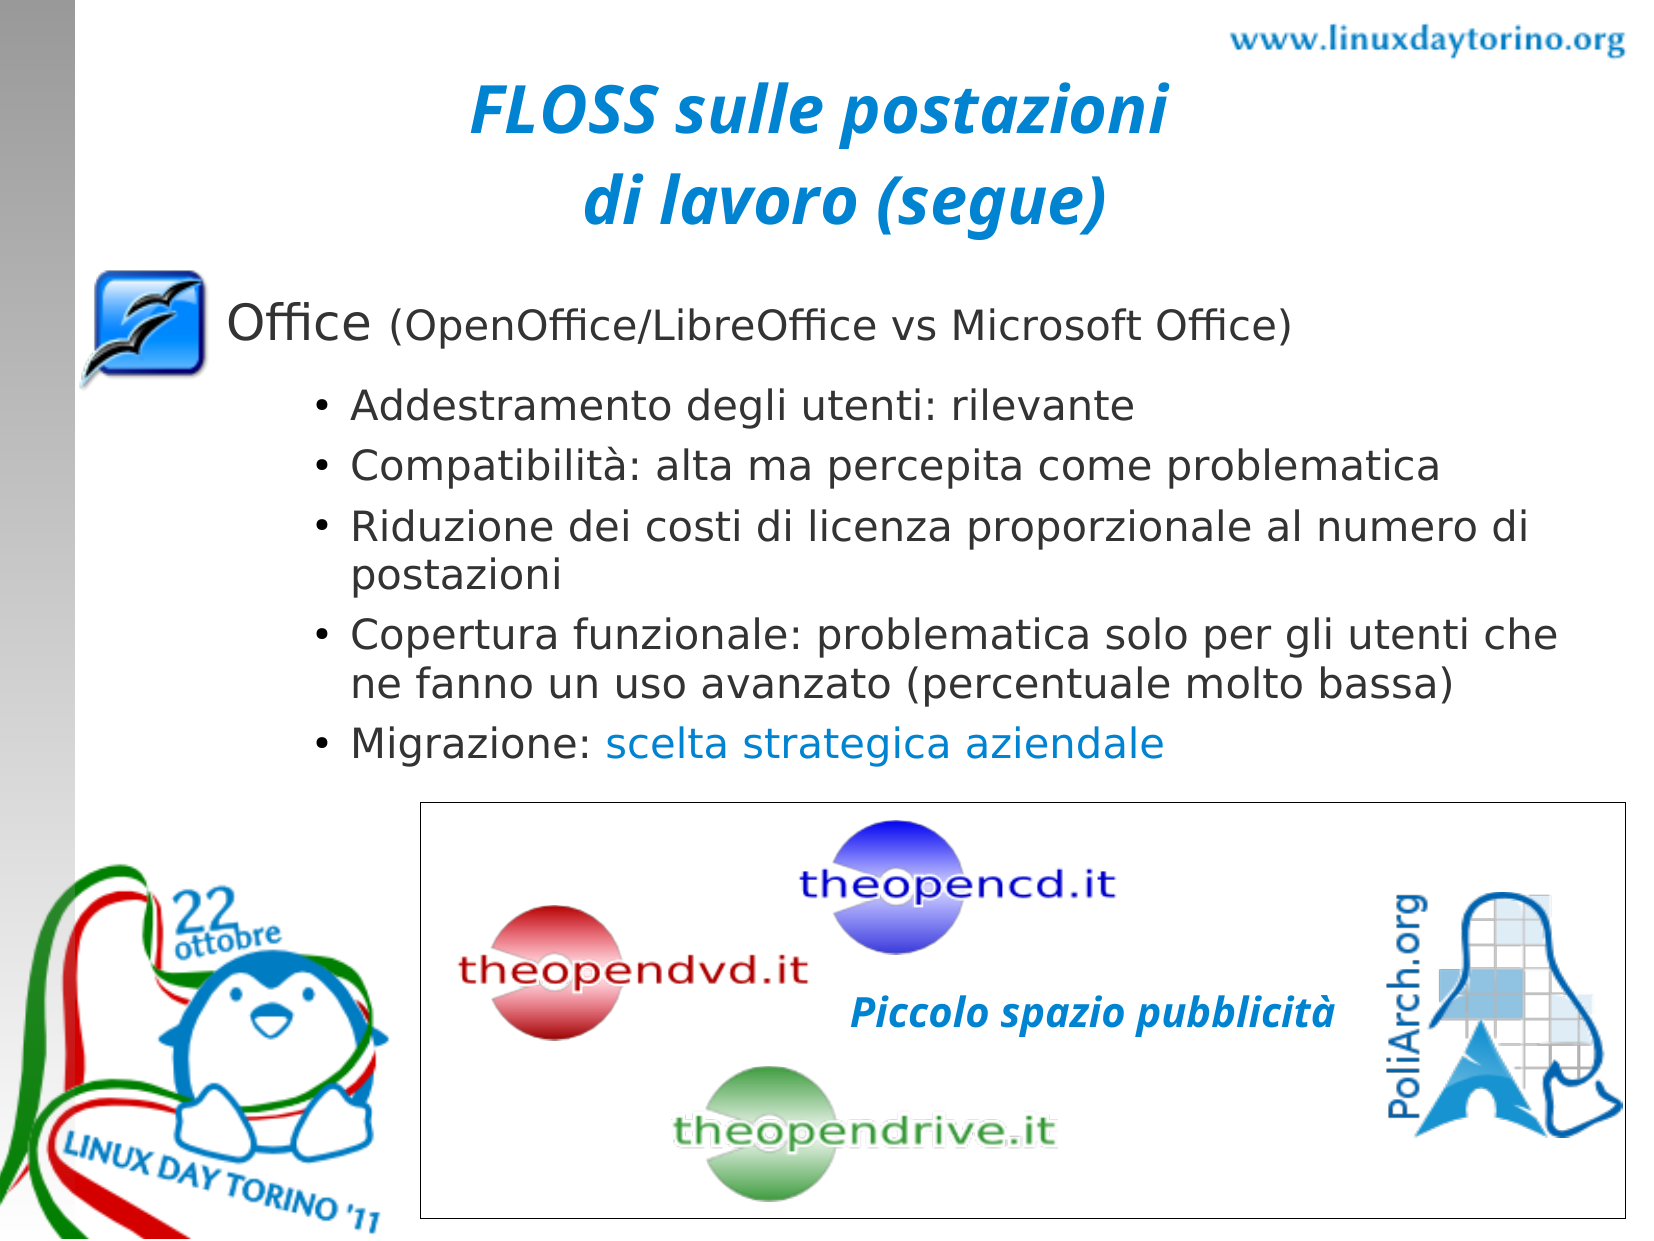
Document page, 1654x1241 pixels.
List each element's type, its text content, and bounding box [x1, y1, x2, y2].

list Office (OpenOffice/LibreOffice vs Microsoft Office) Addestramento degli utenti: rilevante Compatibilità: alta ma percepita come problematica Riduzione dei costi di licenza proporzionale al numero di postazioni Copertura funzionale: problematica solo per gli utenti che ne fanno un uso avanzato (percentuale molto bassa) Migrazione: scelta strategica aziendale [208, 293, 1597, 1015]
text_box Piccolo spazio pubblicità [420, 802, 1626, 1219]
picture [0, 0, 1654, 1241]
title FLOSS sulle postazioni di lavoro (segue) [121, 49, 1534, 257]
